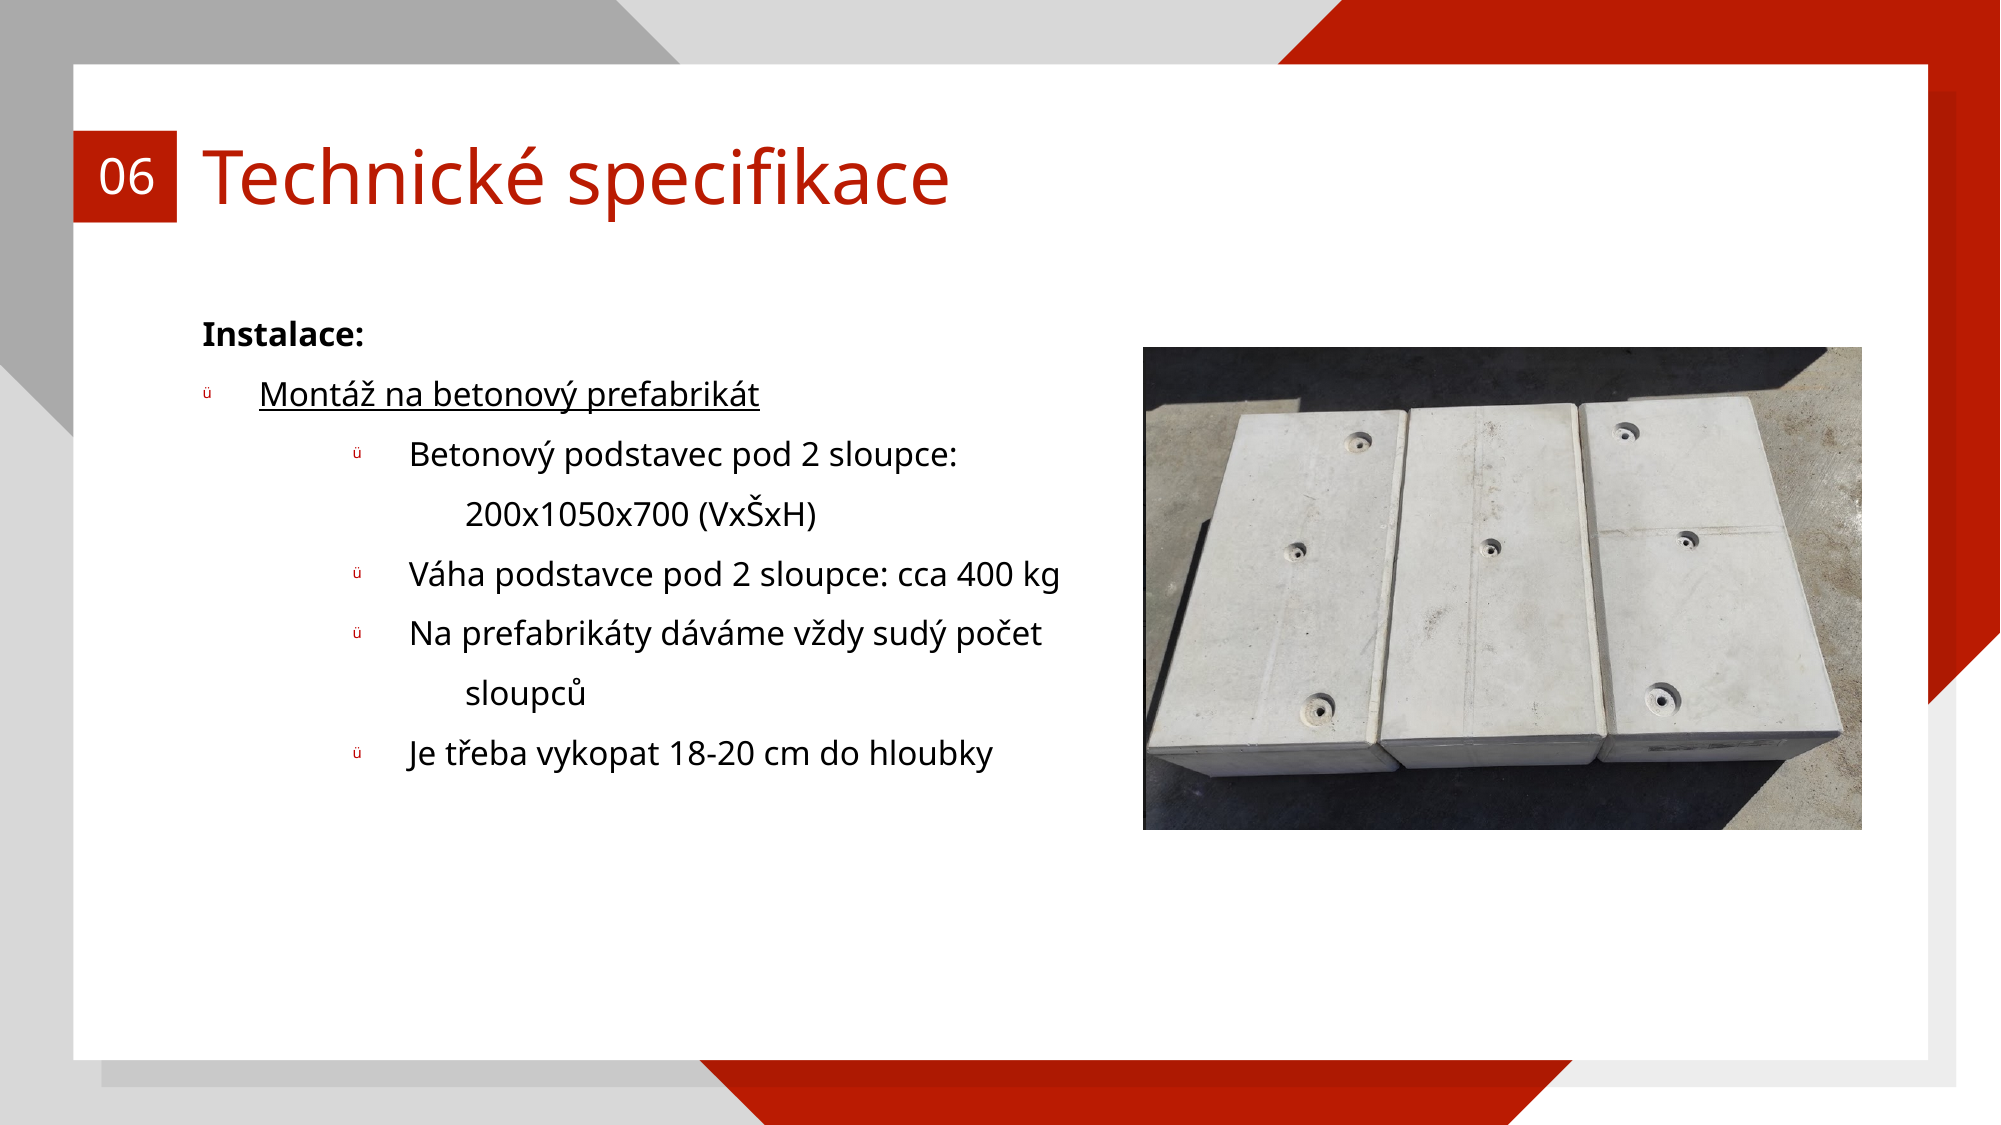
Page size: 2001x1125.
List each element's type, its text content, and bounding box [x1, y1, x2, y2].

text_box Instalace: Montáž na betonový prefabrikát Betonový podstavec pod 2 sloupce: 200x1050x700 (VxŠxH) Váha podstavce pod 2 sloupce: cca 400 kg Na prefabrikáty dáváme vždy sudý počet sloupců Je třeba vykopat 18-20 cm do hloubky [187, 286, 1090, 780]
picture [0, 0, 2000, 1125]
text_box Technické specifikace [187, 121, 978, 228]
text_box 06 [83, 137, 176, 213]
